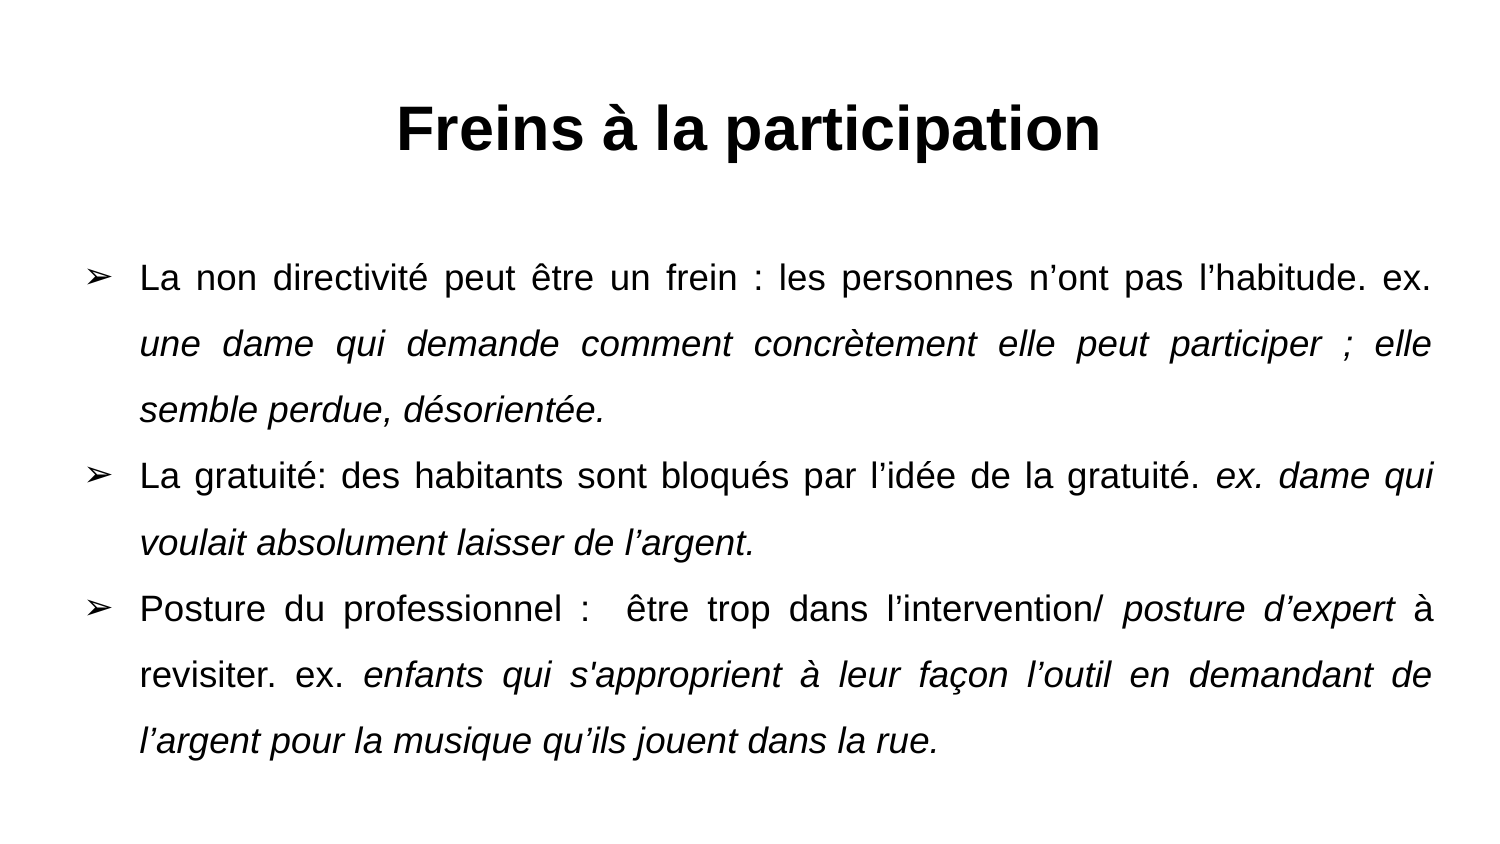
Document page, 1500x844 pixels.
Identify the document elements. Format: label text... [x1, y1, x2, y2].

list La non directivité peut être un frein : les personnes n’ont pas l’habitude. ex. une dame qui demande comment concrètement elle peut participer ; elle semble perdue, désorientée. La gratuité: des habitants sont bloqués par l’idée de la gratuité. ex. dame qui voulait absolument laisser de l’argent. Posture du professionnel : être trop dans l’intervention/ posture d’expert à revisiter. ex. enfants qui s'approprient à leur façon l’outil en demandant de l’argent pour la musique qu’ils jouent dans la rue. [51, 216, 1449, 778]
title Freins à la participation [51, 72, 1449, 167]
